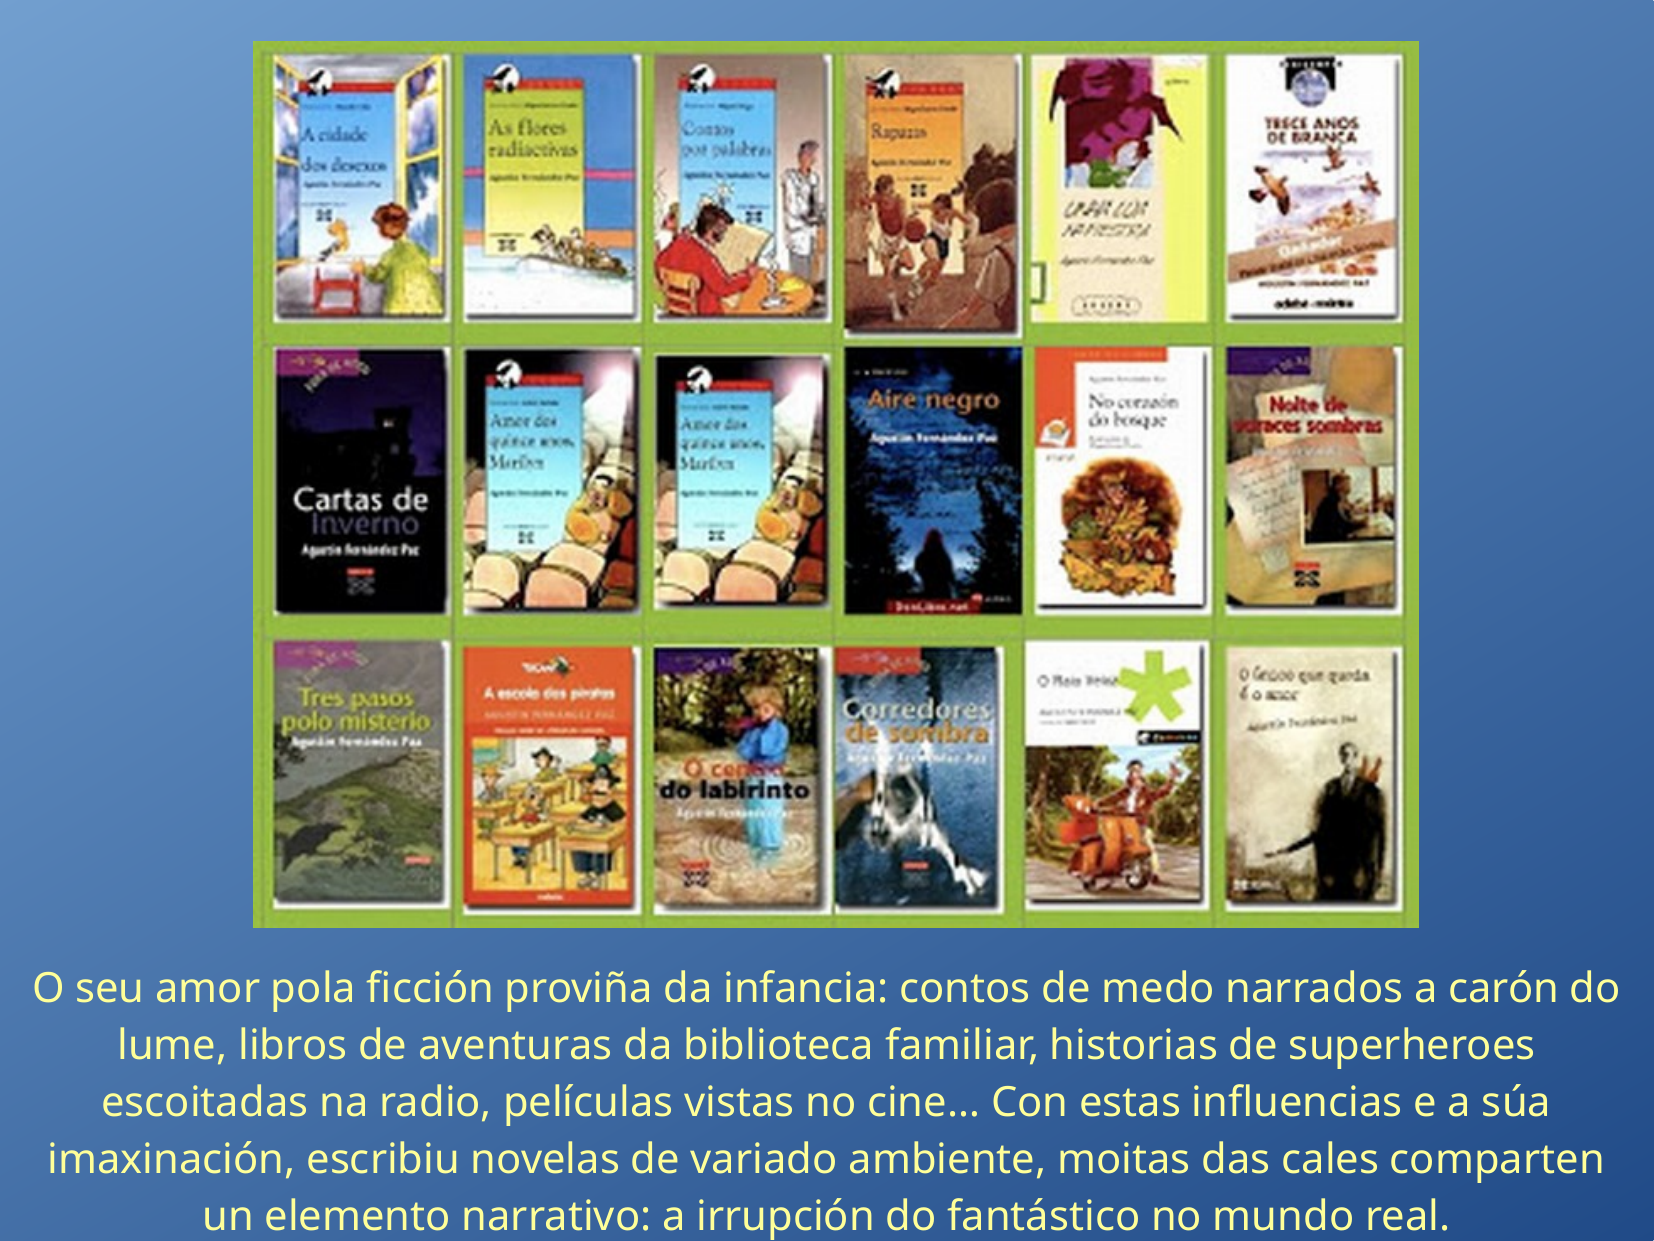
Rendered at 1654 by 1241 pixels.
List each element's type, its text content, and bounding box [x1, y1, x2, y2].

picture [253, 41, 1419, 928]
text_box O seu amor pola ficción proviña da infancia: contos de medo narrados a carón do lume, libros de aventuras da biblioteca familiar, historias de superheroes escoitadas na radio, películas vistas no cine… Con estas influencias e a súa imaxinación, escribiu novelas de variado ambiente, moitas das cales comparten un elemento narrativo: a irrupción do fantástico no mundo real. [5, 950, 1648, 1241]
